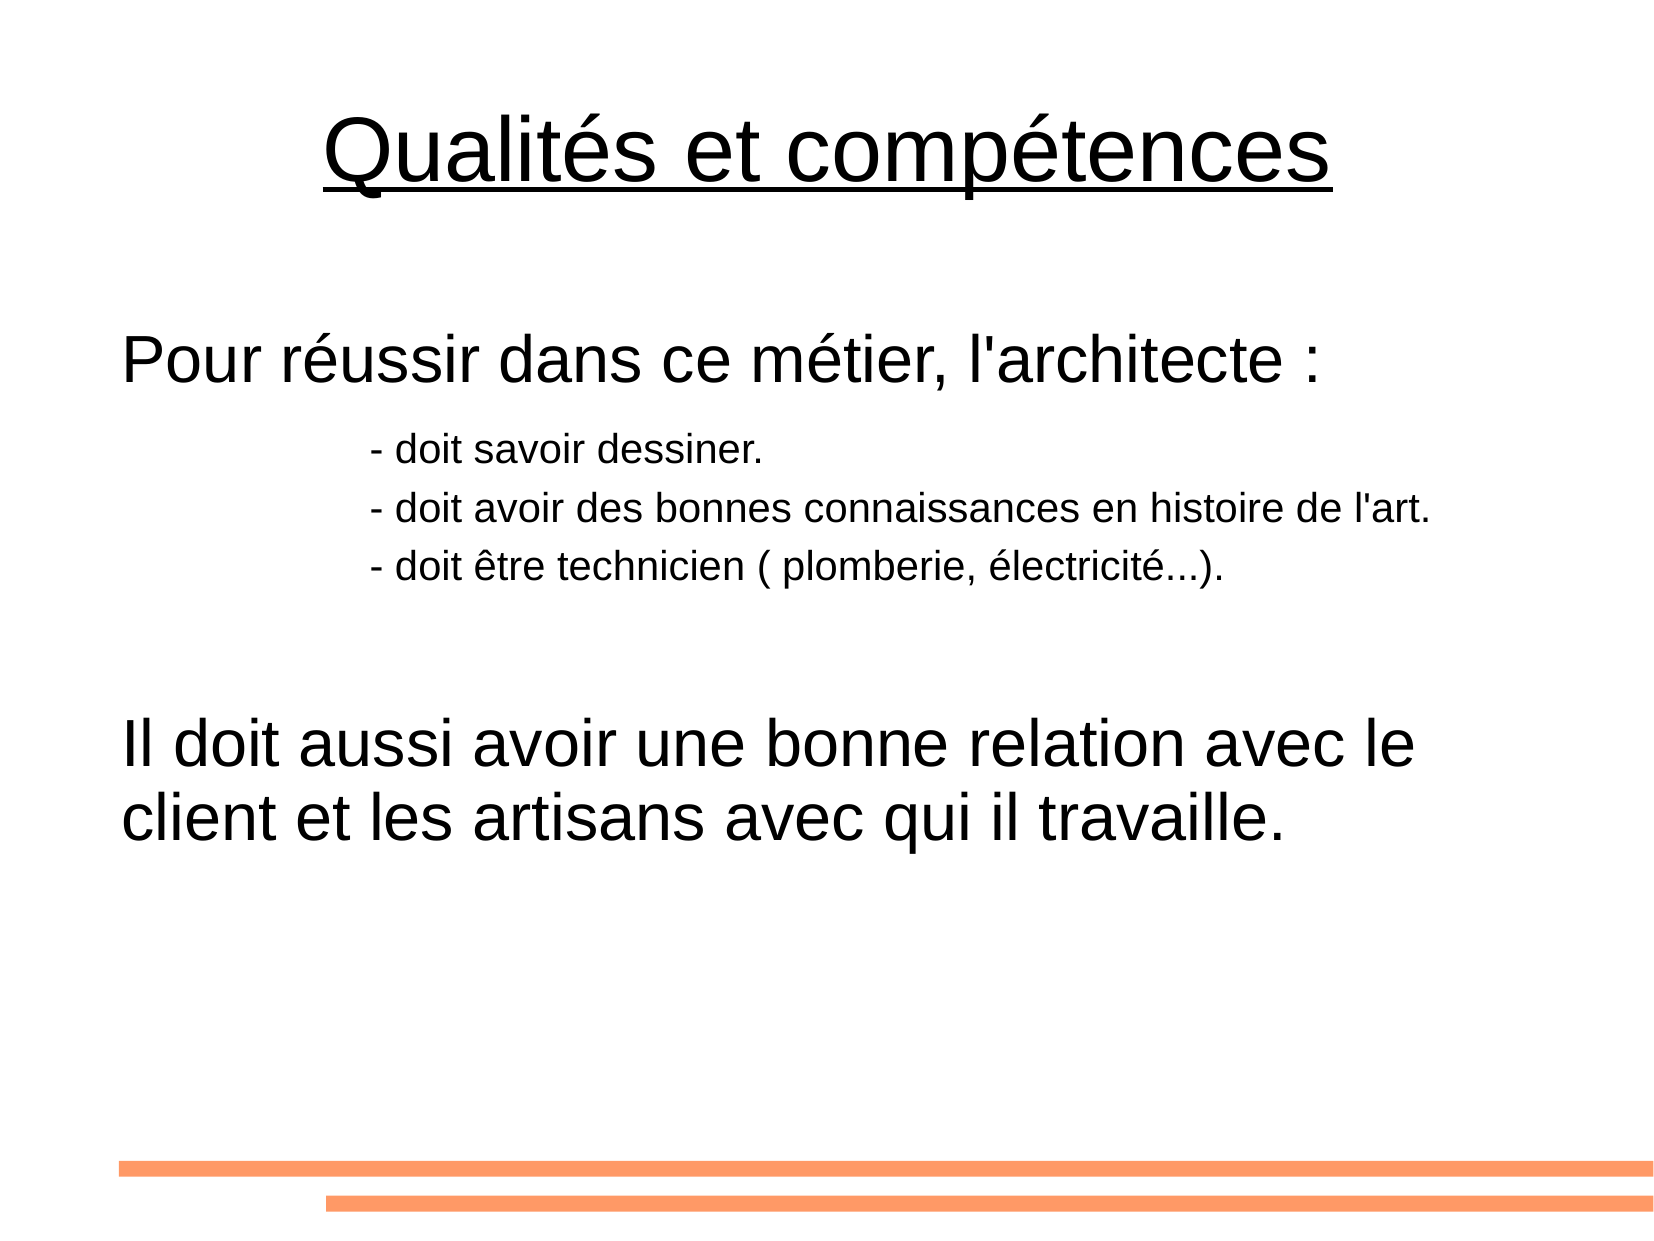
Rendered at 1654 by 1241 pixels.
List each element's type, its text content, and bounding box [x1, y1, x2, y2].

list Pour réussir dans ce métier, l'architecte : - doit savoir dessiner. - doit avoir des bonnes connaissances en histoire de l'art. - doit être technicien ( plomberie, électricité...). Il doit aussi avoir une bonne relation avec le client et les artisans avec qui il travaille. [121, 322, 1561, 1132]
title Qualités et compétences [121, 46, 1534, 254]
